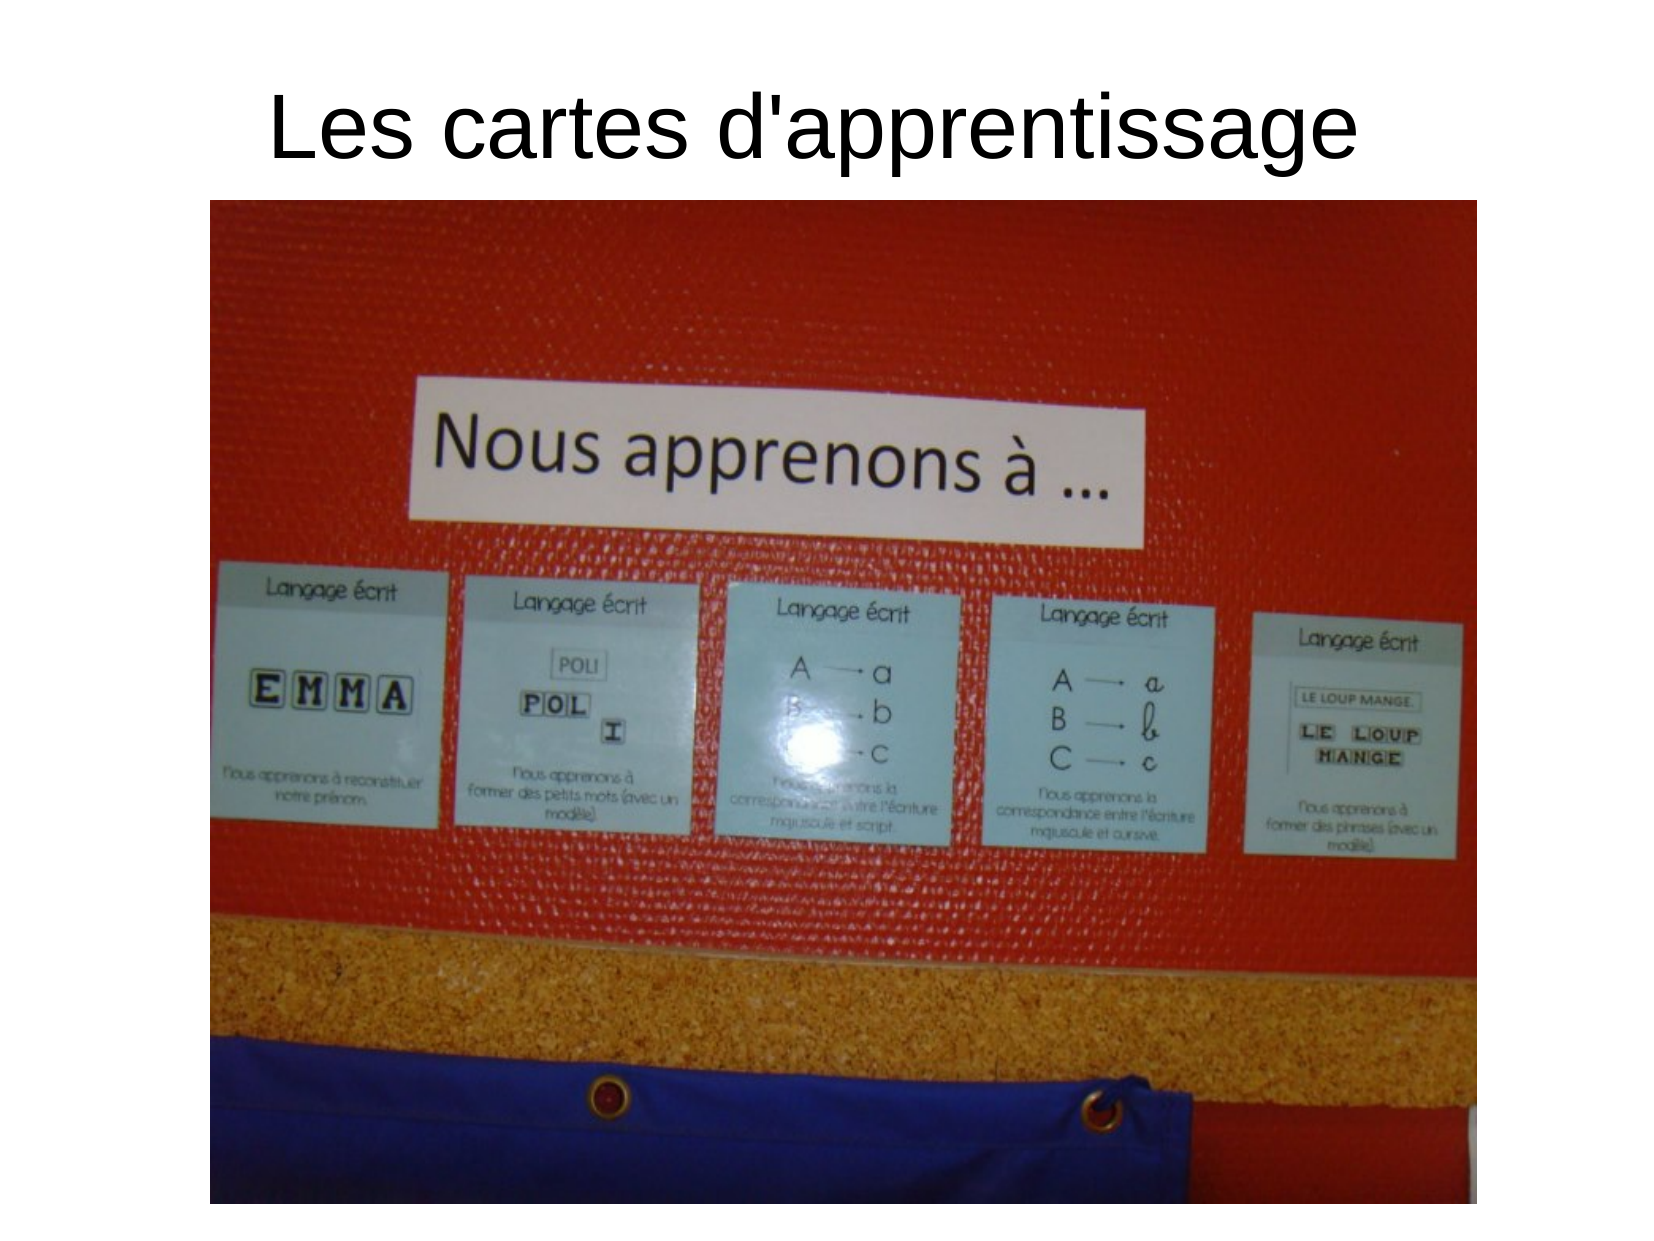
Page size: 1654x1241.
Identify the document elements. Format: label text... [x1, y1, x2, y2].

picture [210, 200, 1477, 1204]
title Les cartes d'apprentissage [70, 23, 1560, 231]
